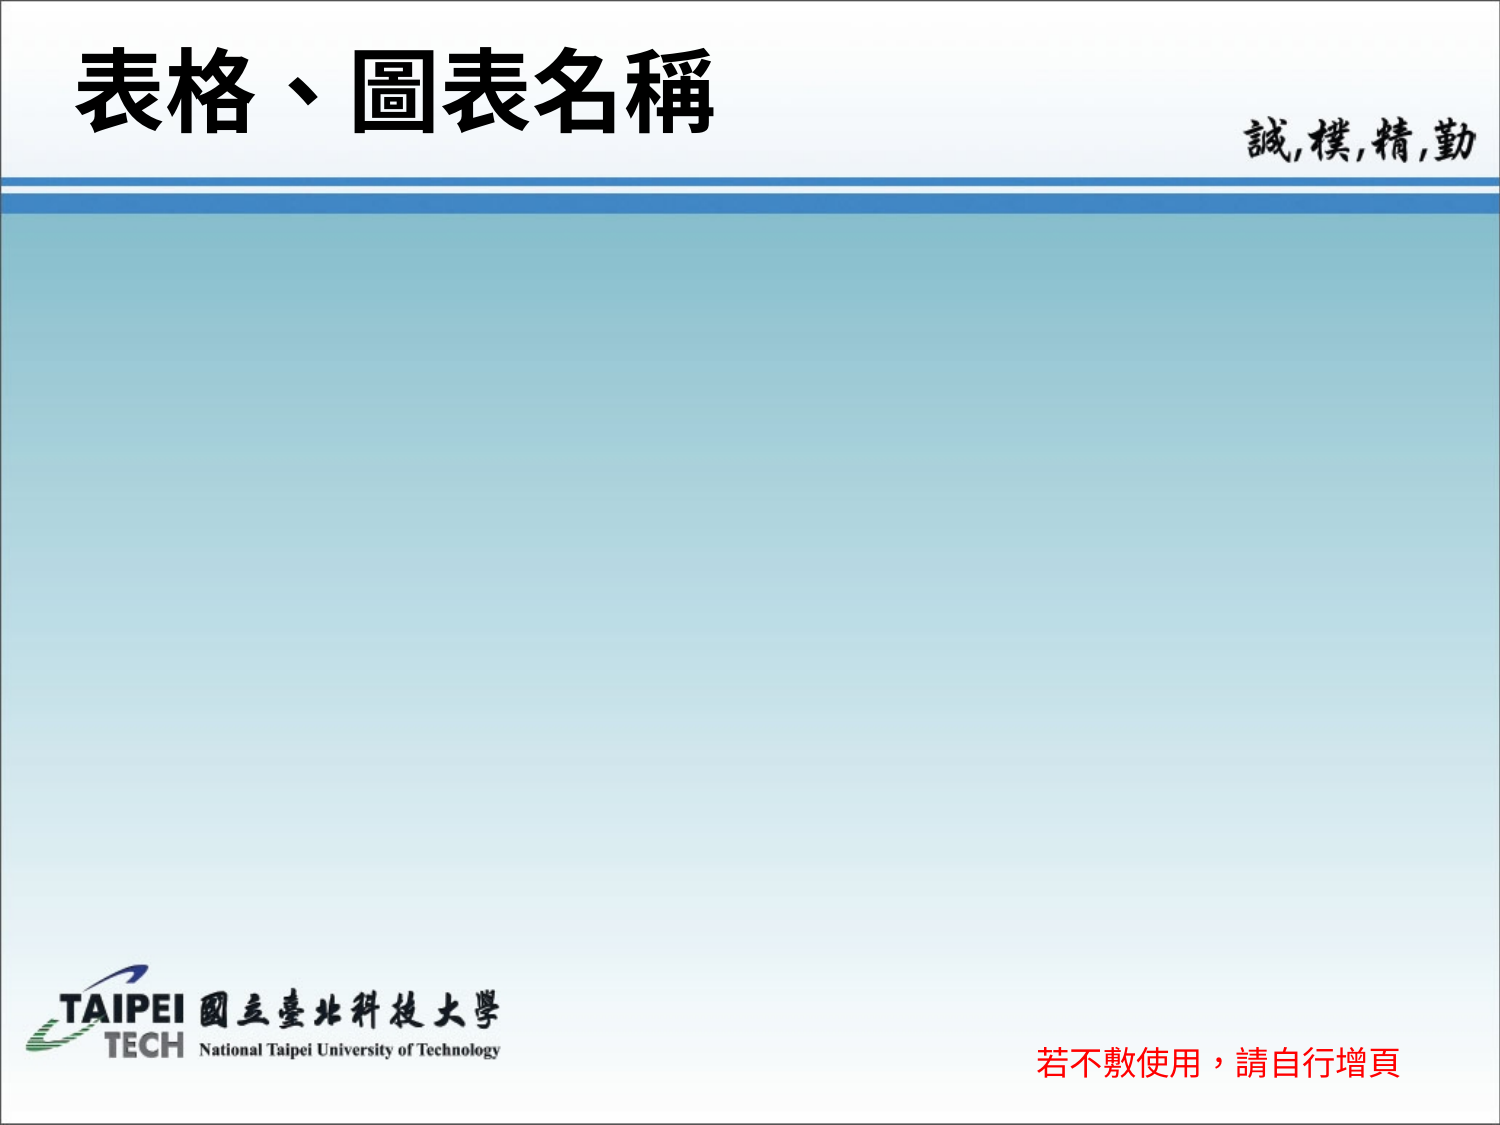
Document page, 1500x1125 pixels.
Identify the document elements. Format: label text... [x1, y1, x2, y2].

title 表格、圖表名稱 [59, 0, 1182, 178]
text_box 若不敷使用，請自行增頁 [1021, 1035, 1471, 1091]
